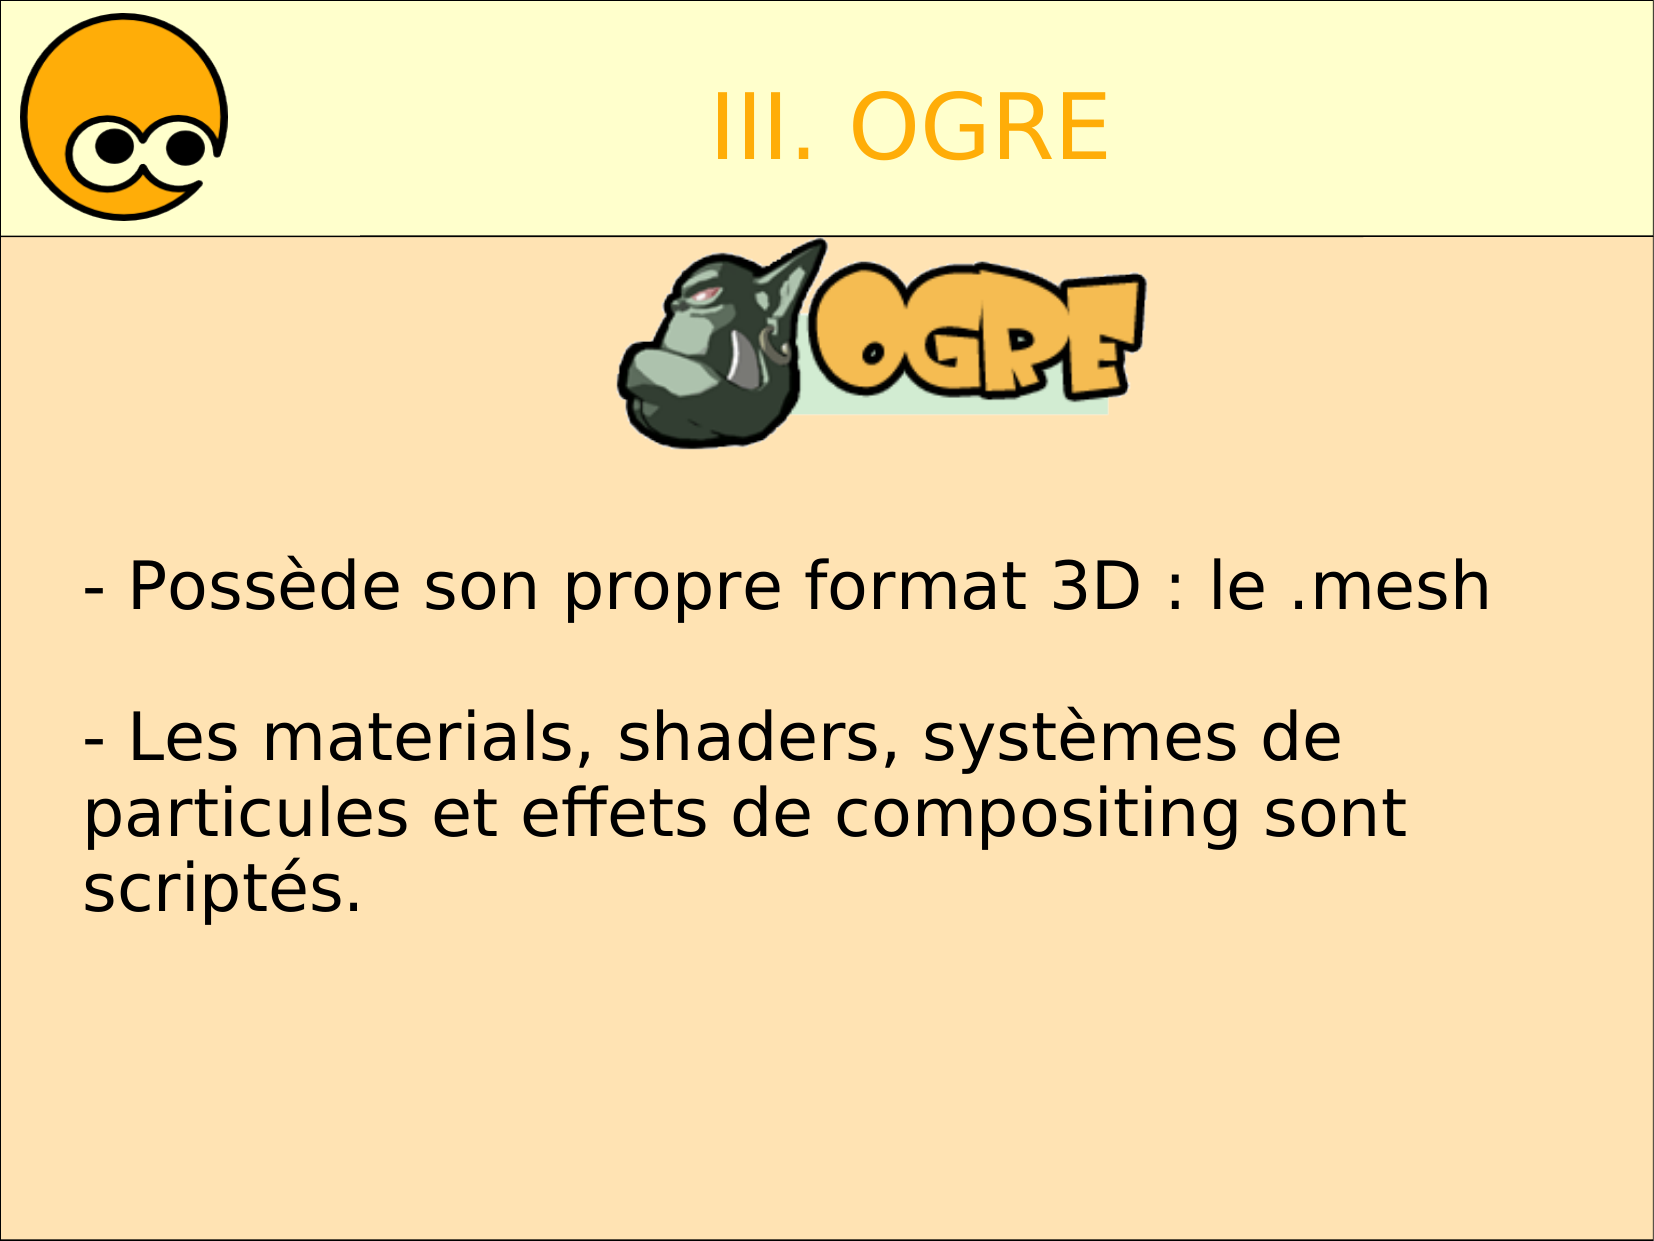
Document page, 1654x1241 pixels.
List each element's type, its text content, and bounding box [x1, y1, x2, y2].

picture [613, 236, 1152, 452]
title III. OGRE [252, 28, 1571, 228]
picture [20, 13, 228, 221]
subtitle - Possède son propre format 3D : le .mesh - Les materials, shaders, systèmes de particules et effets de compositing sont scriptés. [82, 297, 1571, 1102]
